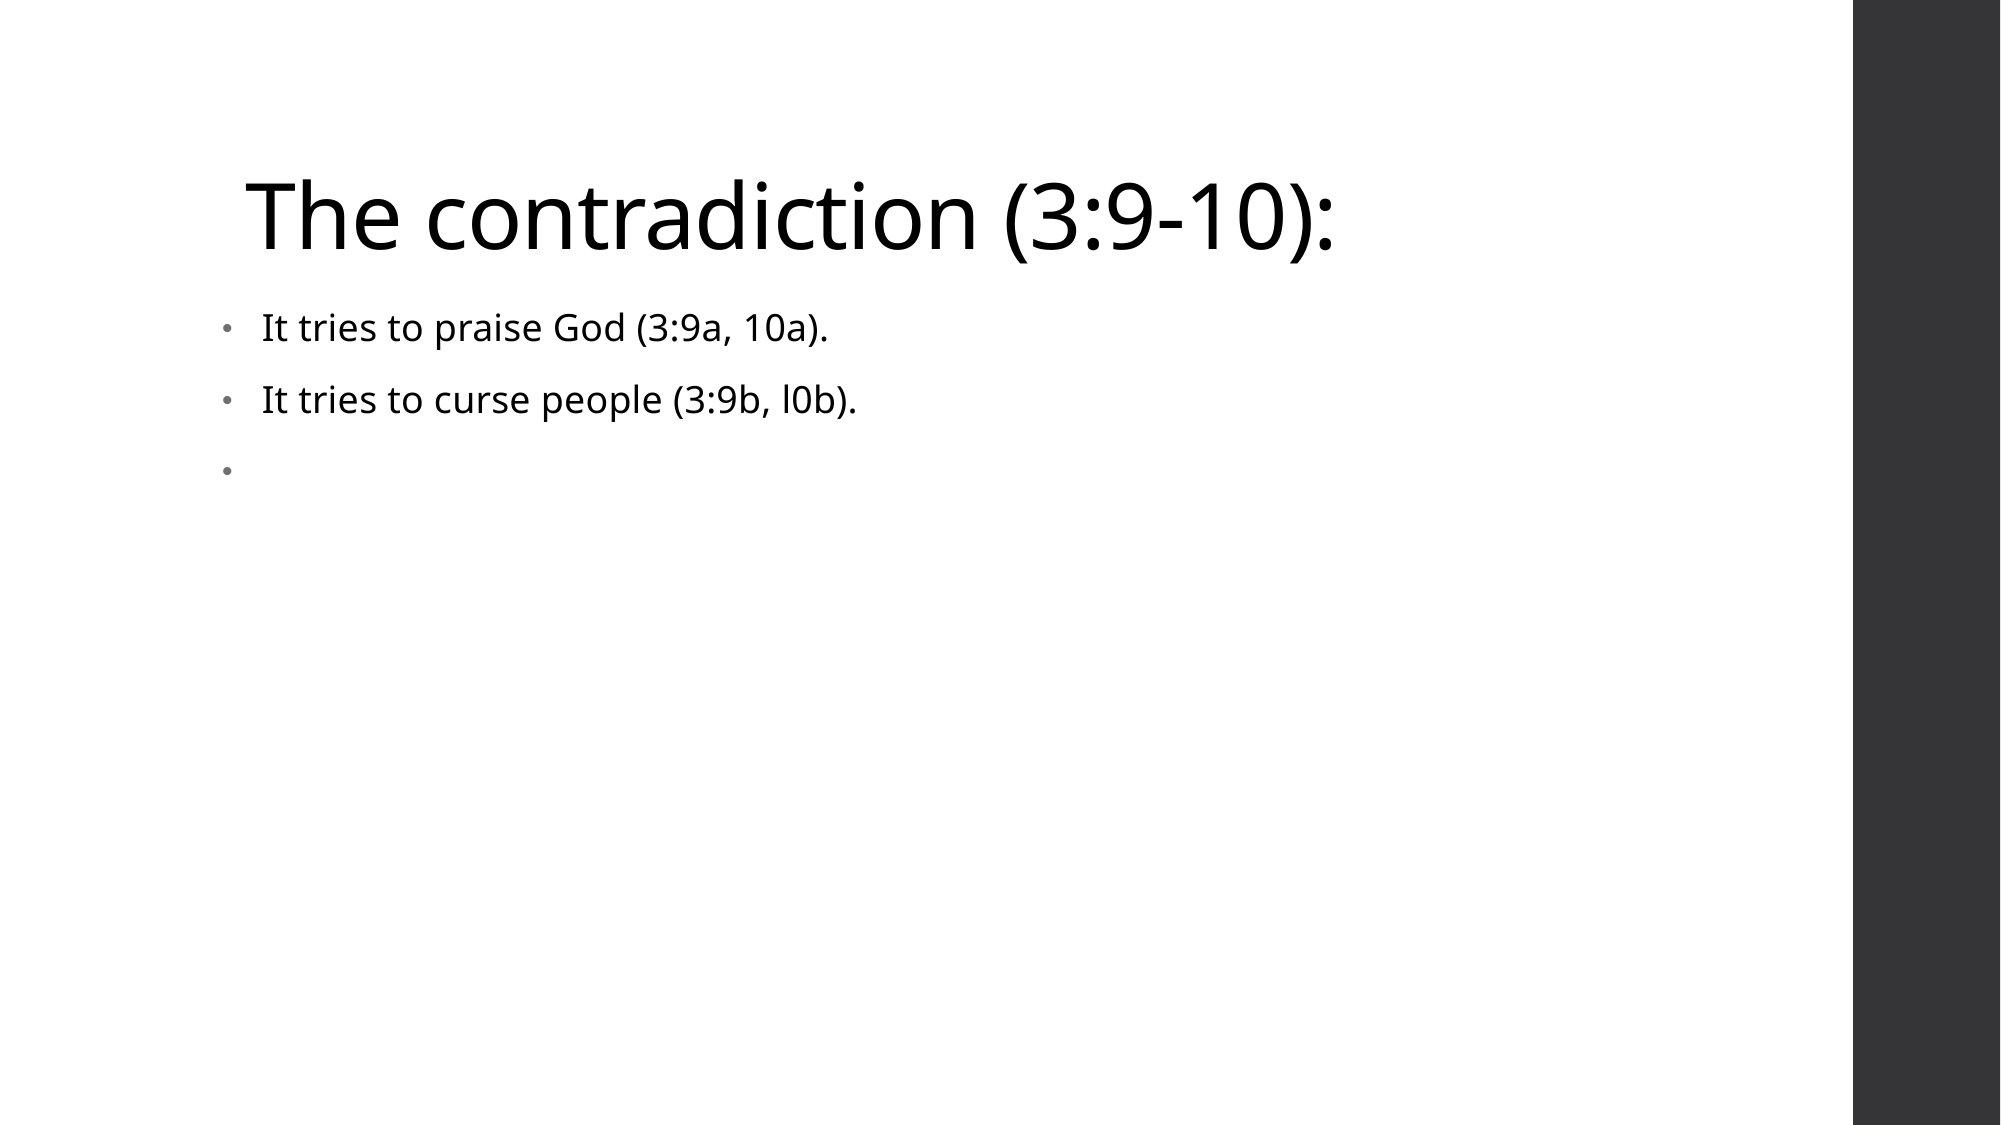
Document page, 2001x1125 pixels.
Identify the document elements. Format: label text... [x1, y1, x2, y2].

title The contradiction (3:9-10): [206, 60, 1797, 278]
list It tries to praise God (3:9a, 10a). It tries to curse people (3:9b, l0b). [206, 299, 1617, 1014]
